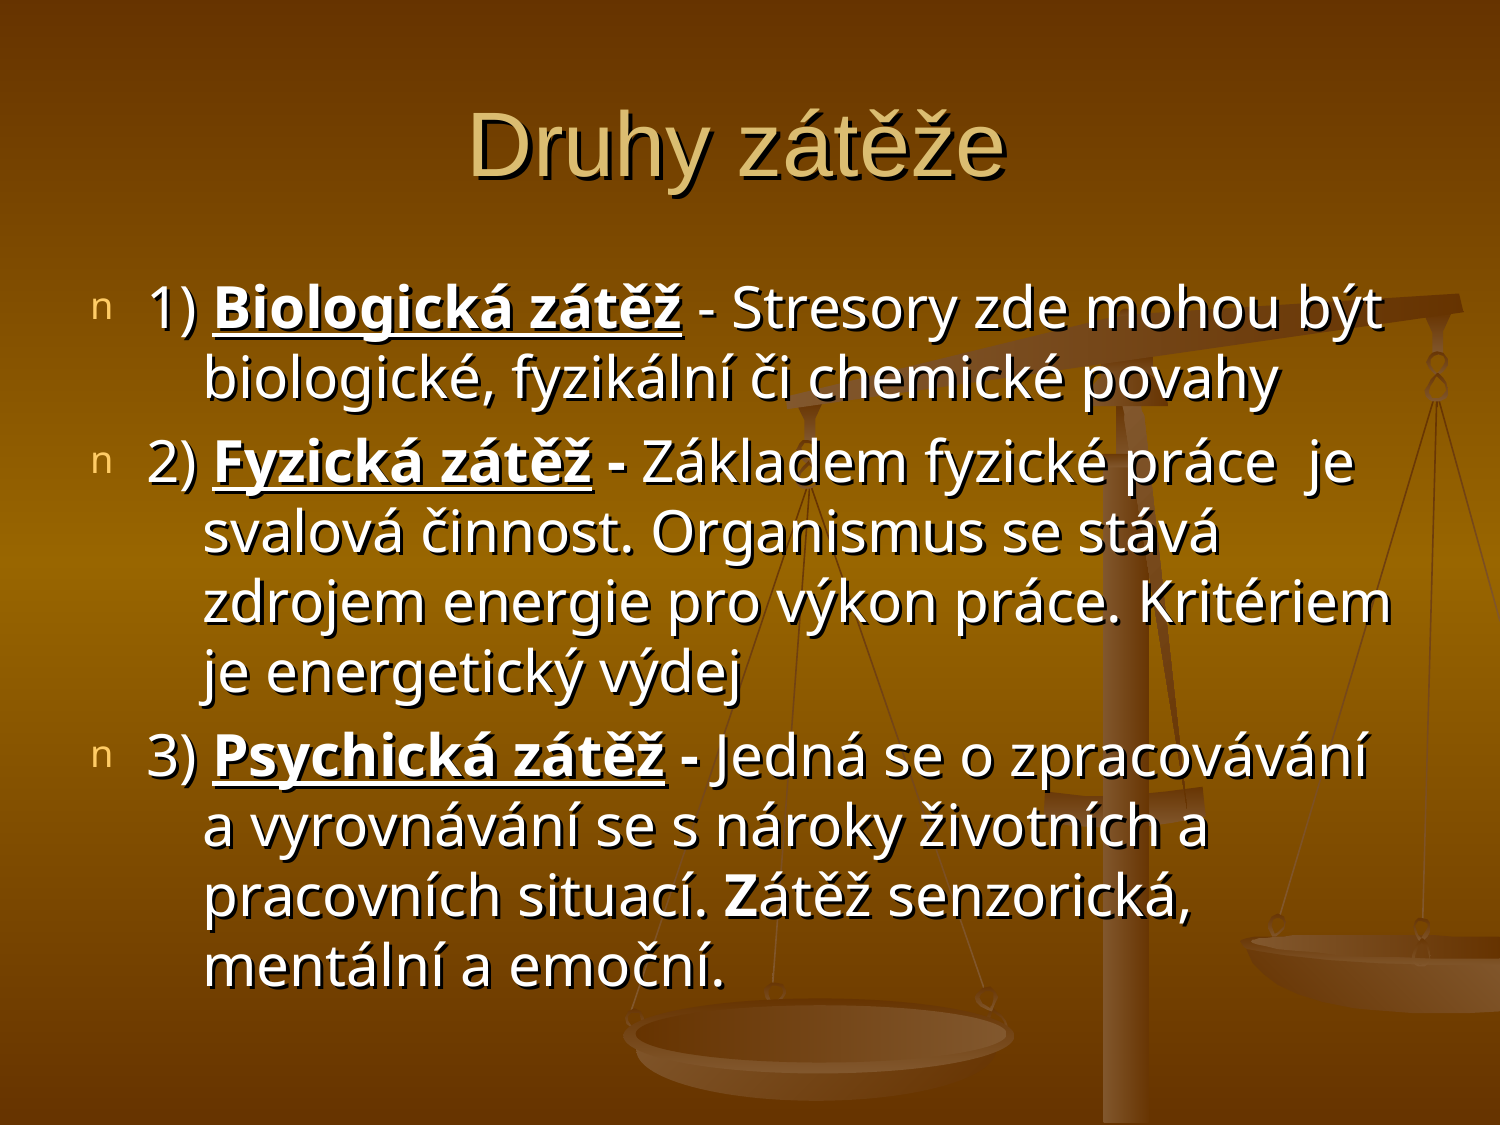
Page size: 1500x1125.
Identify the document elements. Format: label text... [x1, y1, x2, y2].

list 1) Biologická zátěž - Stresory zde mohou být biologické, fyzikální či chemické povahy 2) Fyzická zátěž - Základem fyzické práce je svalová činnost. Organismus se stává zdrojem energie pro výkon práce. Kritériem je energetický výdej 3) Psychická zátěž - Jedná se o zpracovávání a vyrovnávání se s nároky životních a pracovních situací. Zátěž senzorická, mentální a emoční. [75, 262, 1426, 1006]
title Druhy zátěže [75, 45, 1426, 234]
